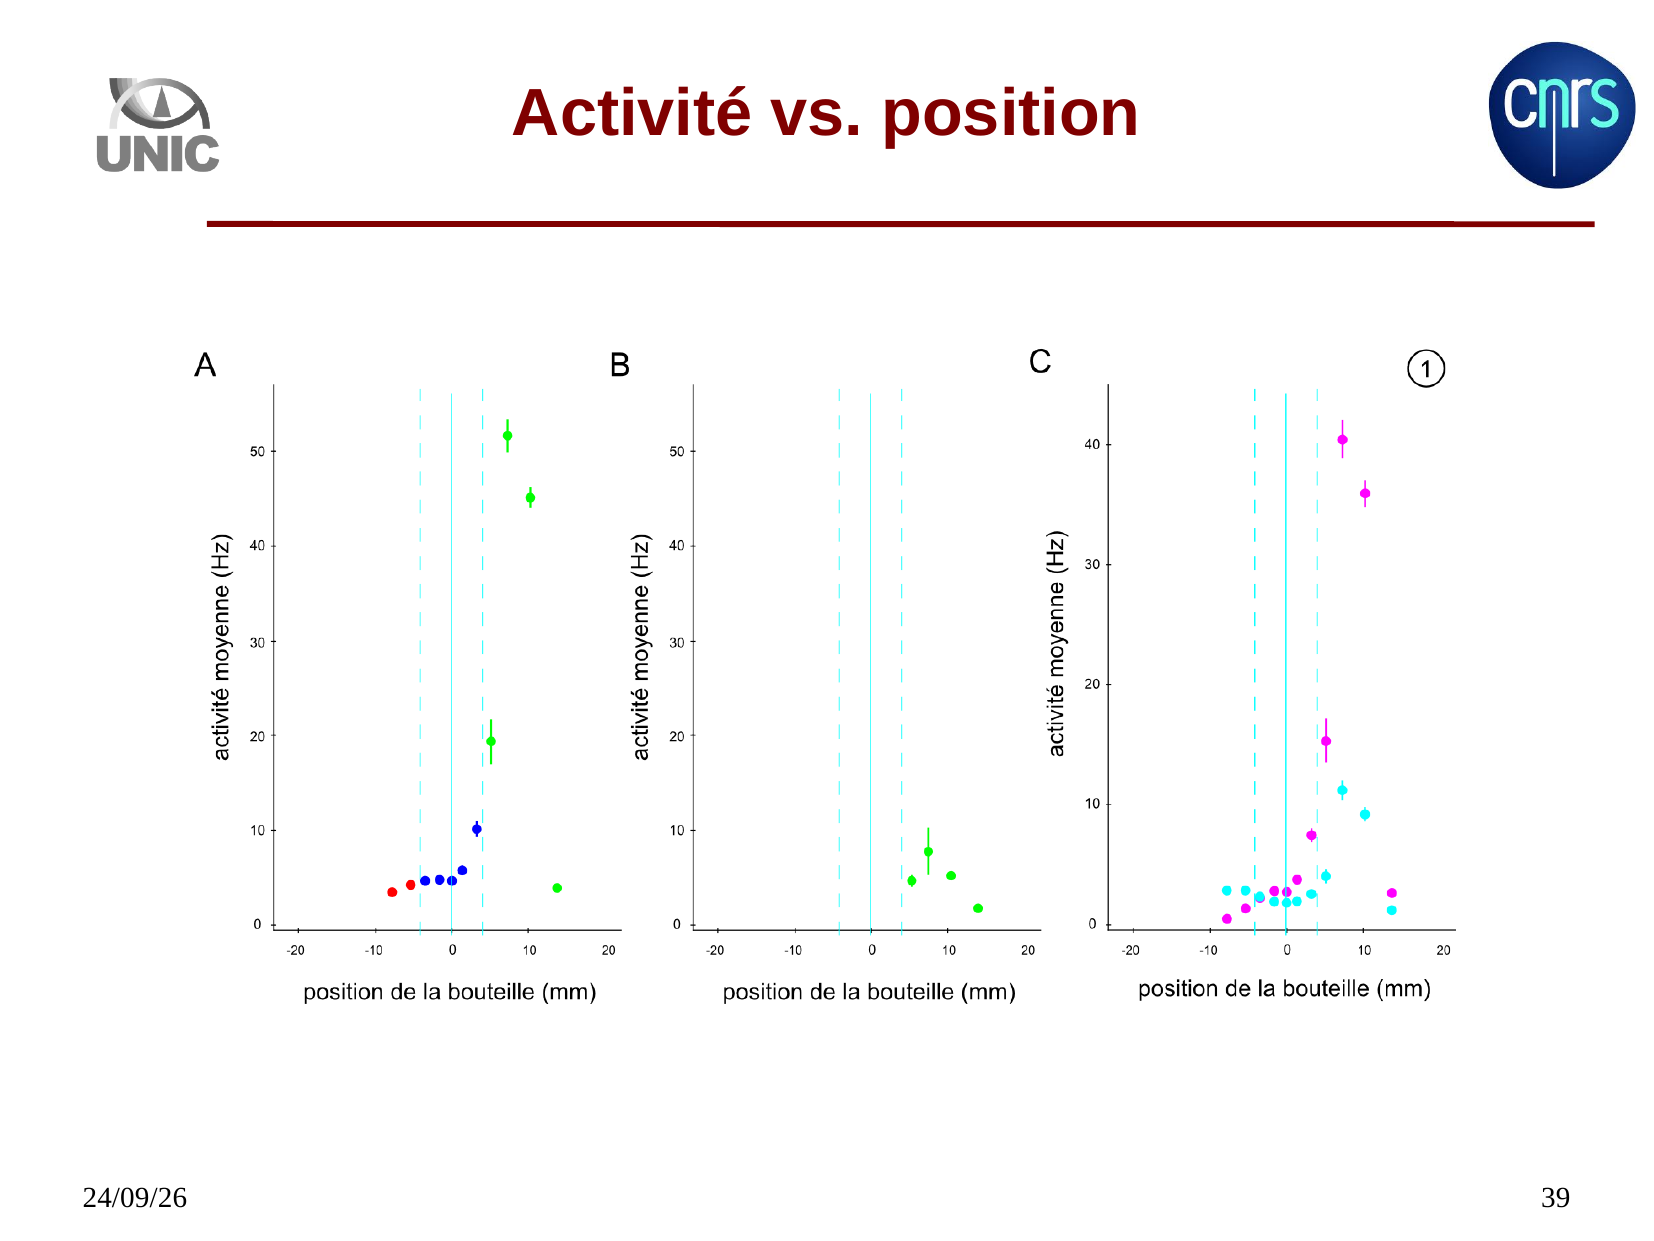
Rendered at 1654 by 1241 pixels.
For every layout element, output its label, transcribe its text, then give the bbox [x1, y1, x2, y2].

picture [1571, 41, 1636, 189]
title Activité vs. position [82, 17, 1571, 212]
picture [194, 324, 1456, 1004]
text_box <numéro> [1185, 1180, 1571, 1215]
text_box 13/02/12 [82, 1180, 468, 1215]
